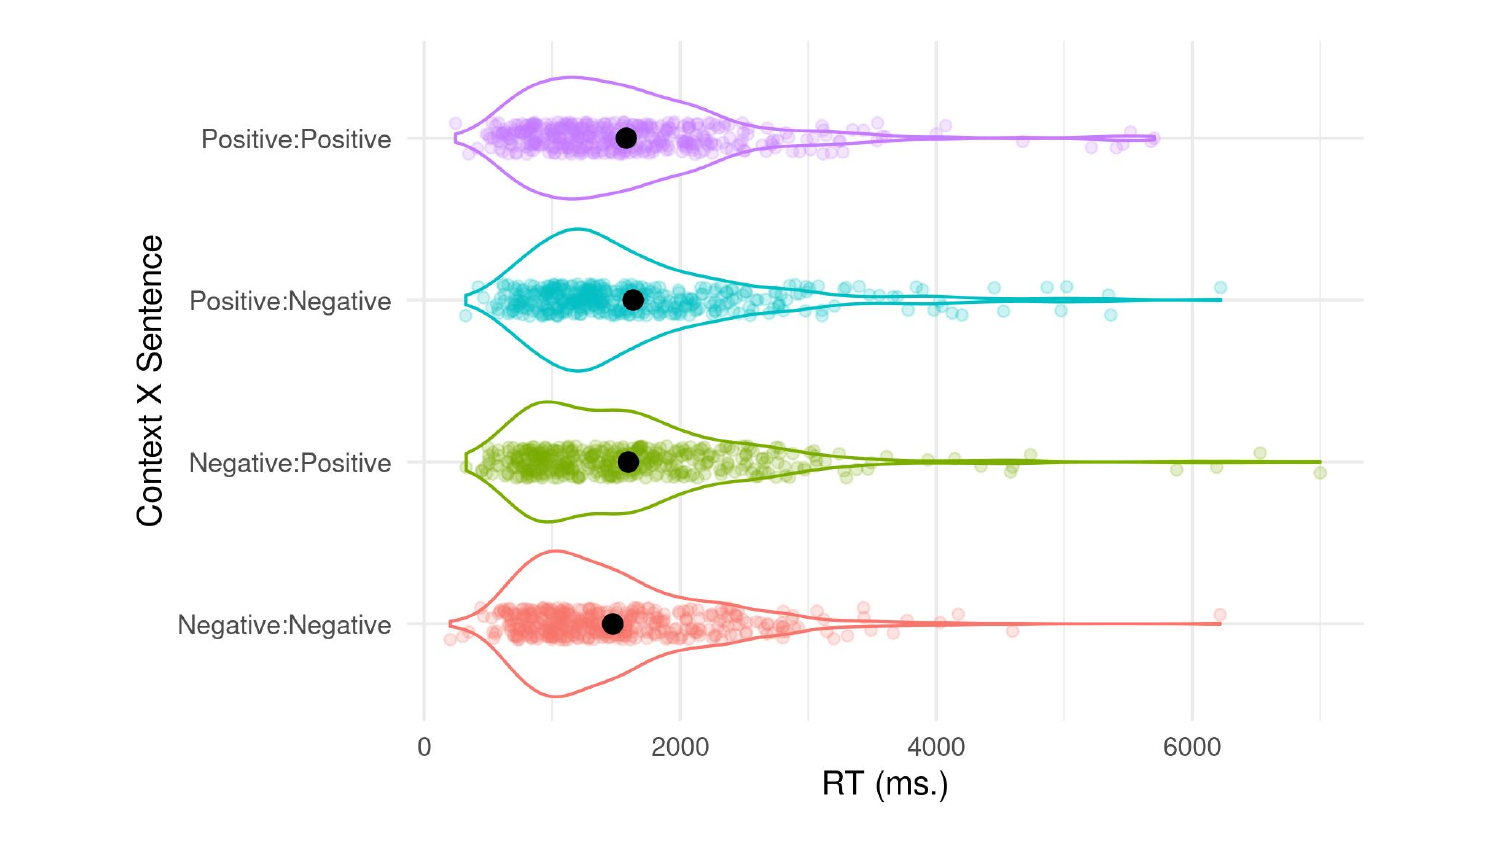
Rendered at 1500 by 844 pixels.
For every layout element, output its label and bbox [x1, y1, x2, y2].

picture [120, 24, 1380, 819]
